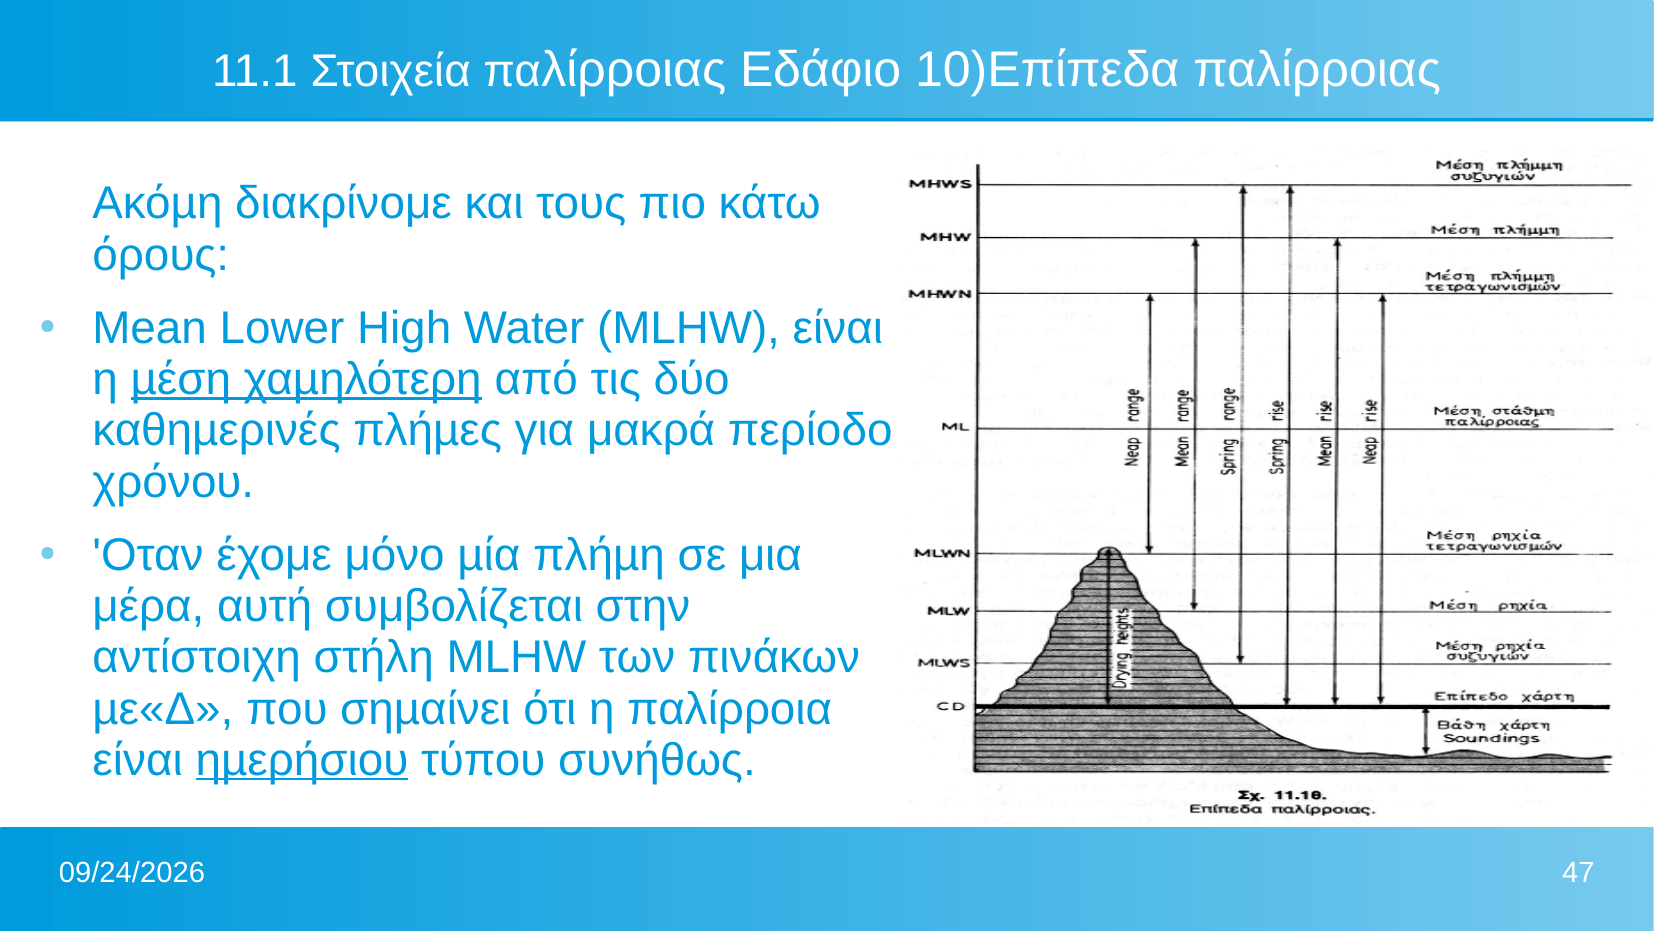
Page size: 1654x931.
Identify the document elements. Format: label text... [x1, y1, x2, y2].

list Ακόµη διακρίνομε και τους πιο κάτω όρους: Μean Lower High Water (MLHW), είναι η µέση χαµηλότερη από τις δύο καθηµερινές πλήµες για μακρά περίοδο χρόνου. 'Οταν έχομε μόνο µία πλήµη σε μια μέρα, αυτή συμβολίζεται στην αντίστοιχη στήλη MLHW των πινάκων µε«Δ», που σηµαίνει ότι η παλίρροια είναι ηµερήσιου τύπου συνήθως. [21, 177, 900, 768]
title 11.1 Στοιχεία παλίρροιας Εδάφιο 10)Επίπεδα παλίρροιας [59, 29, 1595, 108]
picture [900, 149, 1651, 826]
